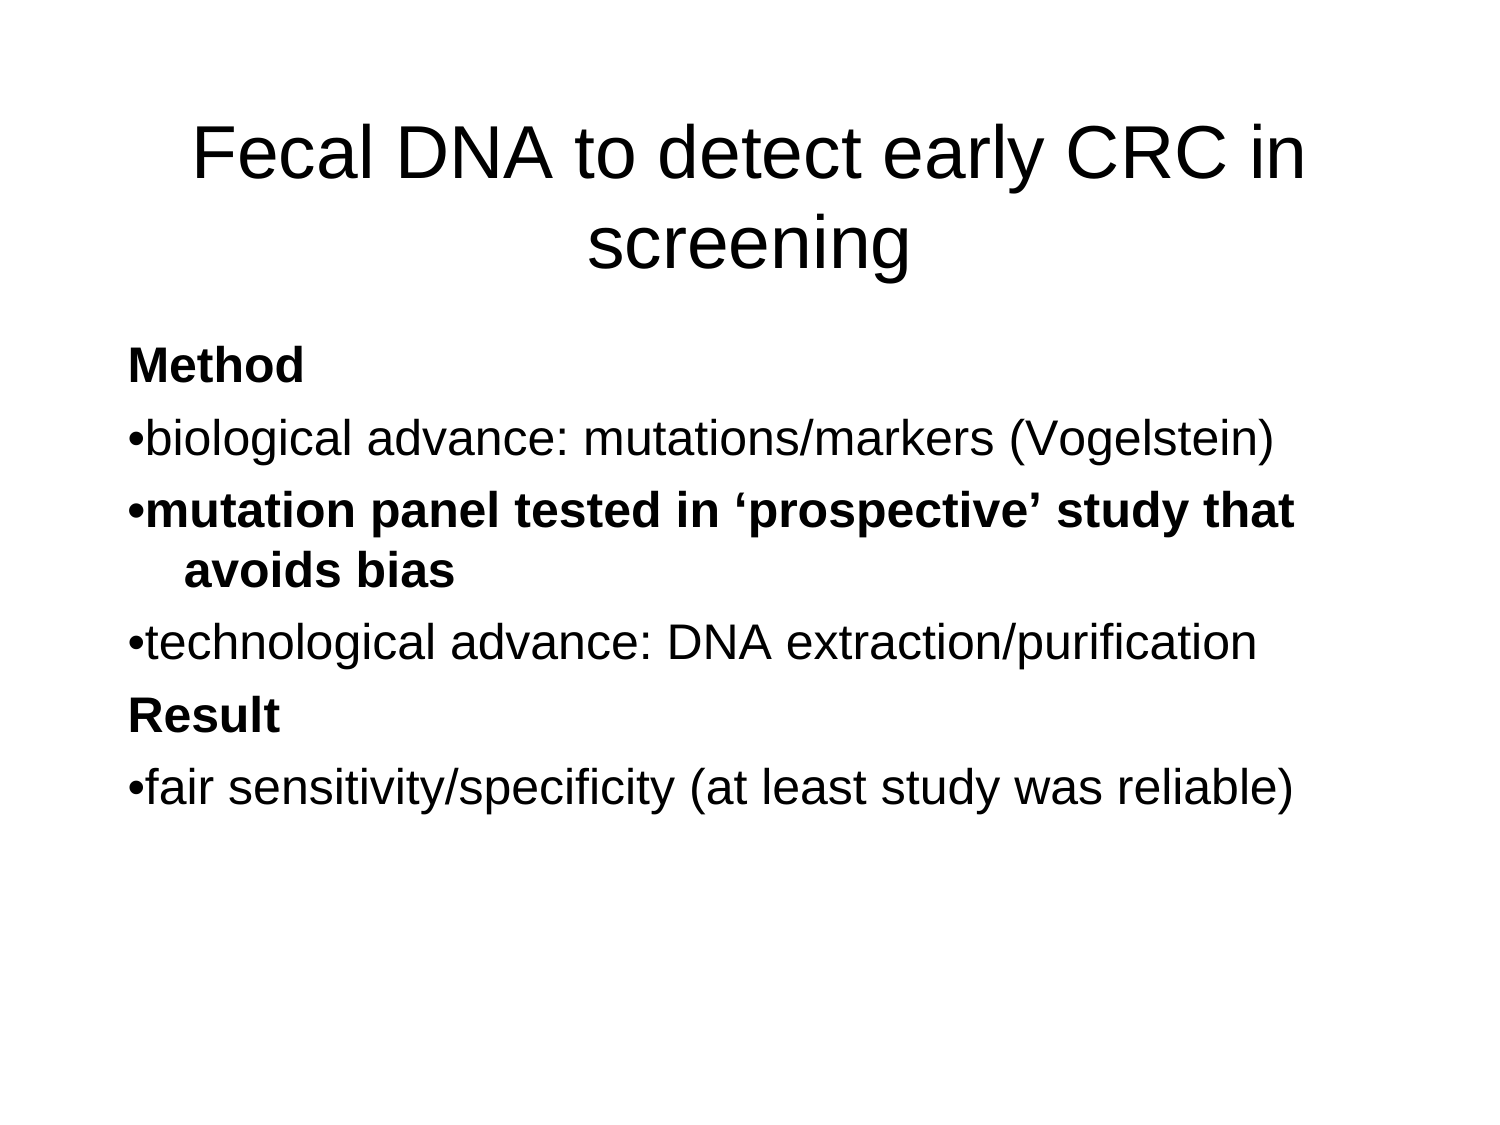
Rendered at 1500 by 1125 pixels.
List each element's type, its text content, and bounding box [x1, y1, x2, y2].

list Method •biological advance: mutations/markers (Vogelstein) •mutation panel tested in ‘prospective’ study that avoids bias •technological advance: DNA extraction/purification Result •fair sensitivity/specificity (at least study was reliable) [112, 324, 1388, 1000]
title Fecal DNA to detect early CRC in screening [112, 96, 1388, 292]
